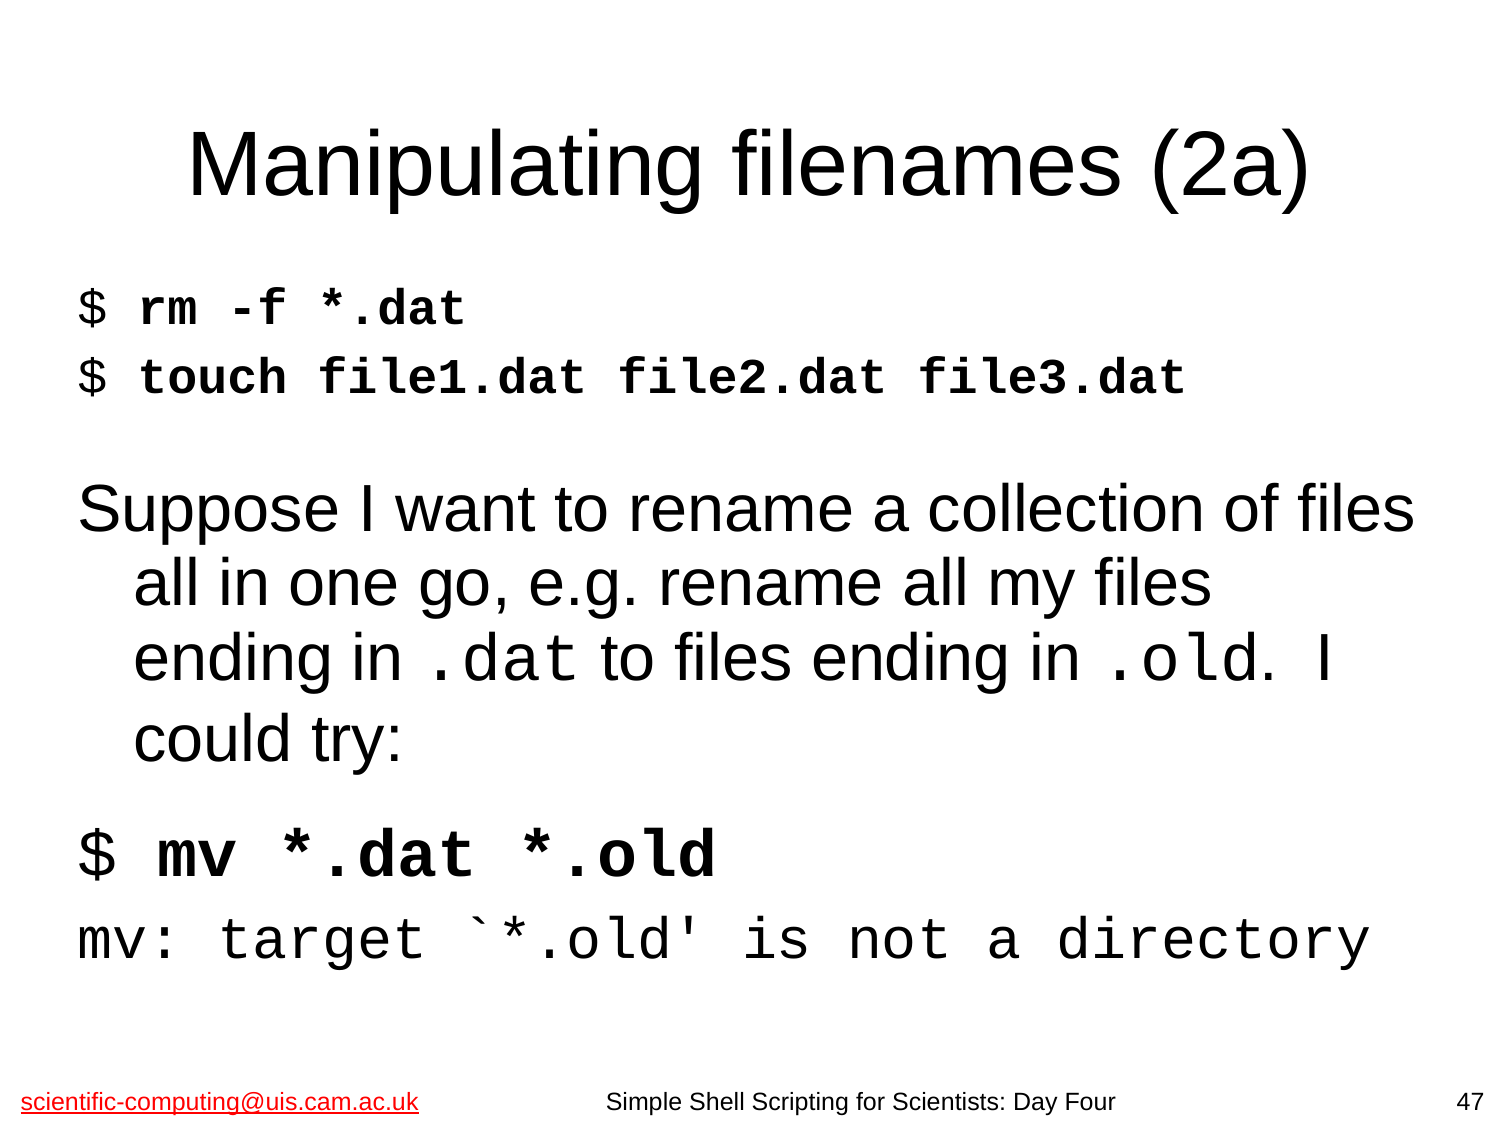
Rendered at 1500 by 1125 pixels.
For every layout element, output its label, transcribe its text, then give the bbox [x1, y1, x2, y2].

title Manipulating filenames (2a) [112, 70, 1388, 258]
list $ rm -f *.dat $ touch file1.dat file2.dat file3.dat Suppose I want to rename a collection of files all in one go, e.g. rename all my files ending in .dat to files ending in .old. I could try: $ mv *.dat *.old mv: target `*.old' is not a directory [62, 274, 1438, 1038]
